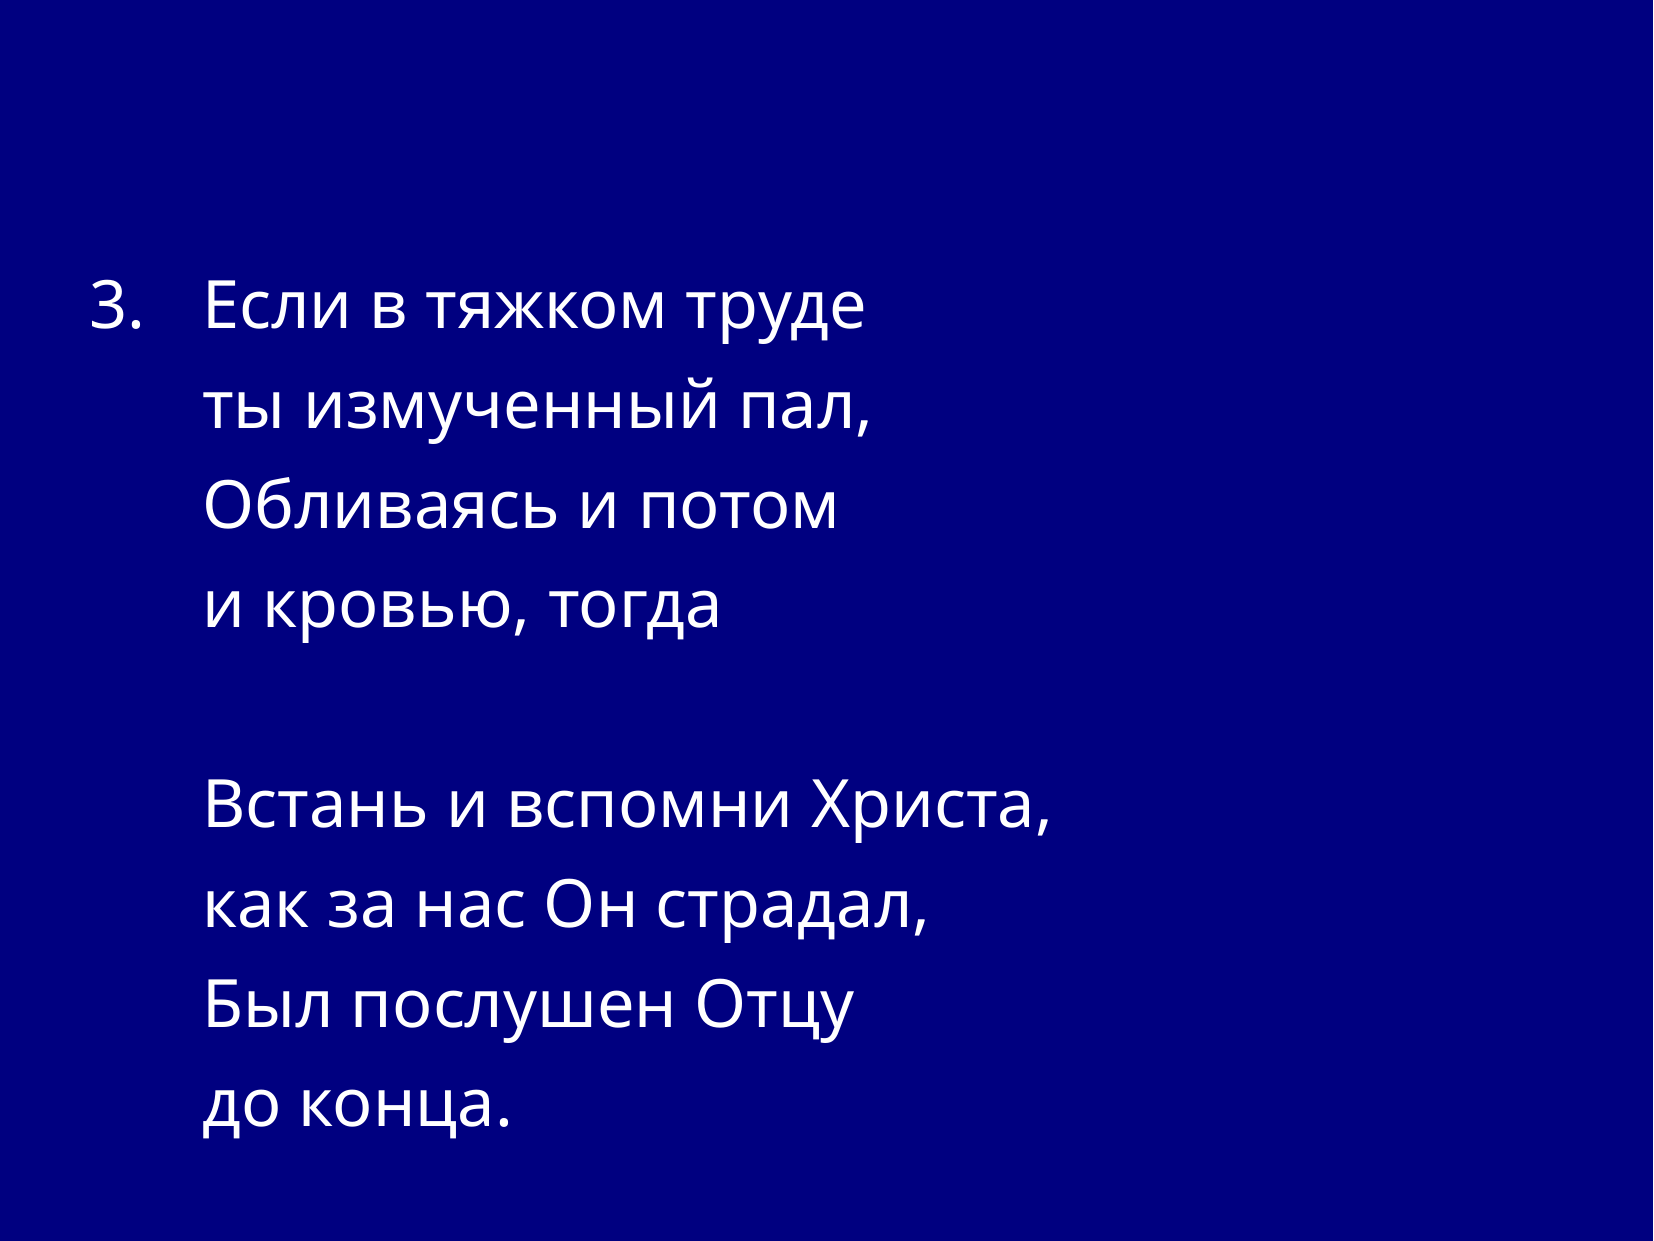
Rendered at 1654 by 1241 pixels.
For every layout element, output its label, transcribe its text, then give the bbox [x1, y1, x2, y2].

text_box 3. Если в тяжком труде ты измученный пал, Обливаясь и потом и кровью, тогда Встань и вспомни Христа, как за нас Он страдал, Был послушен Отцу до конца. [75, 150, 1576, 1163]
